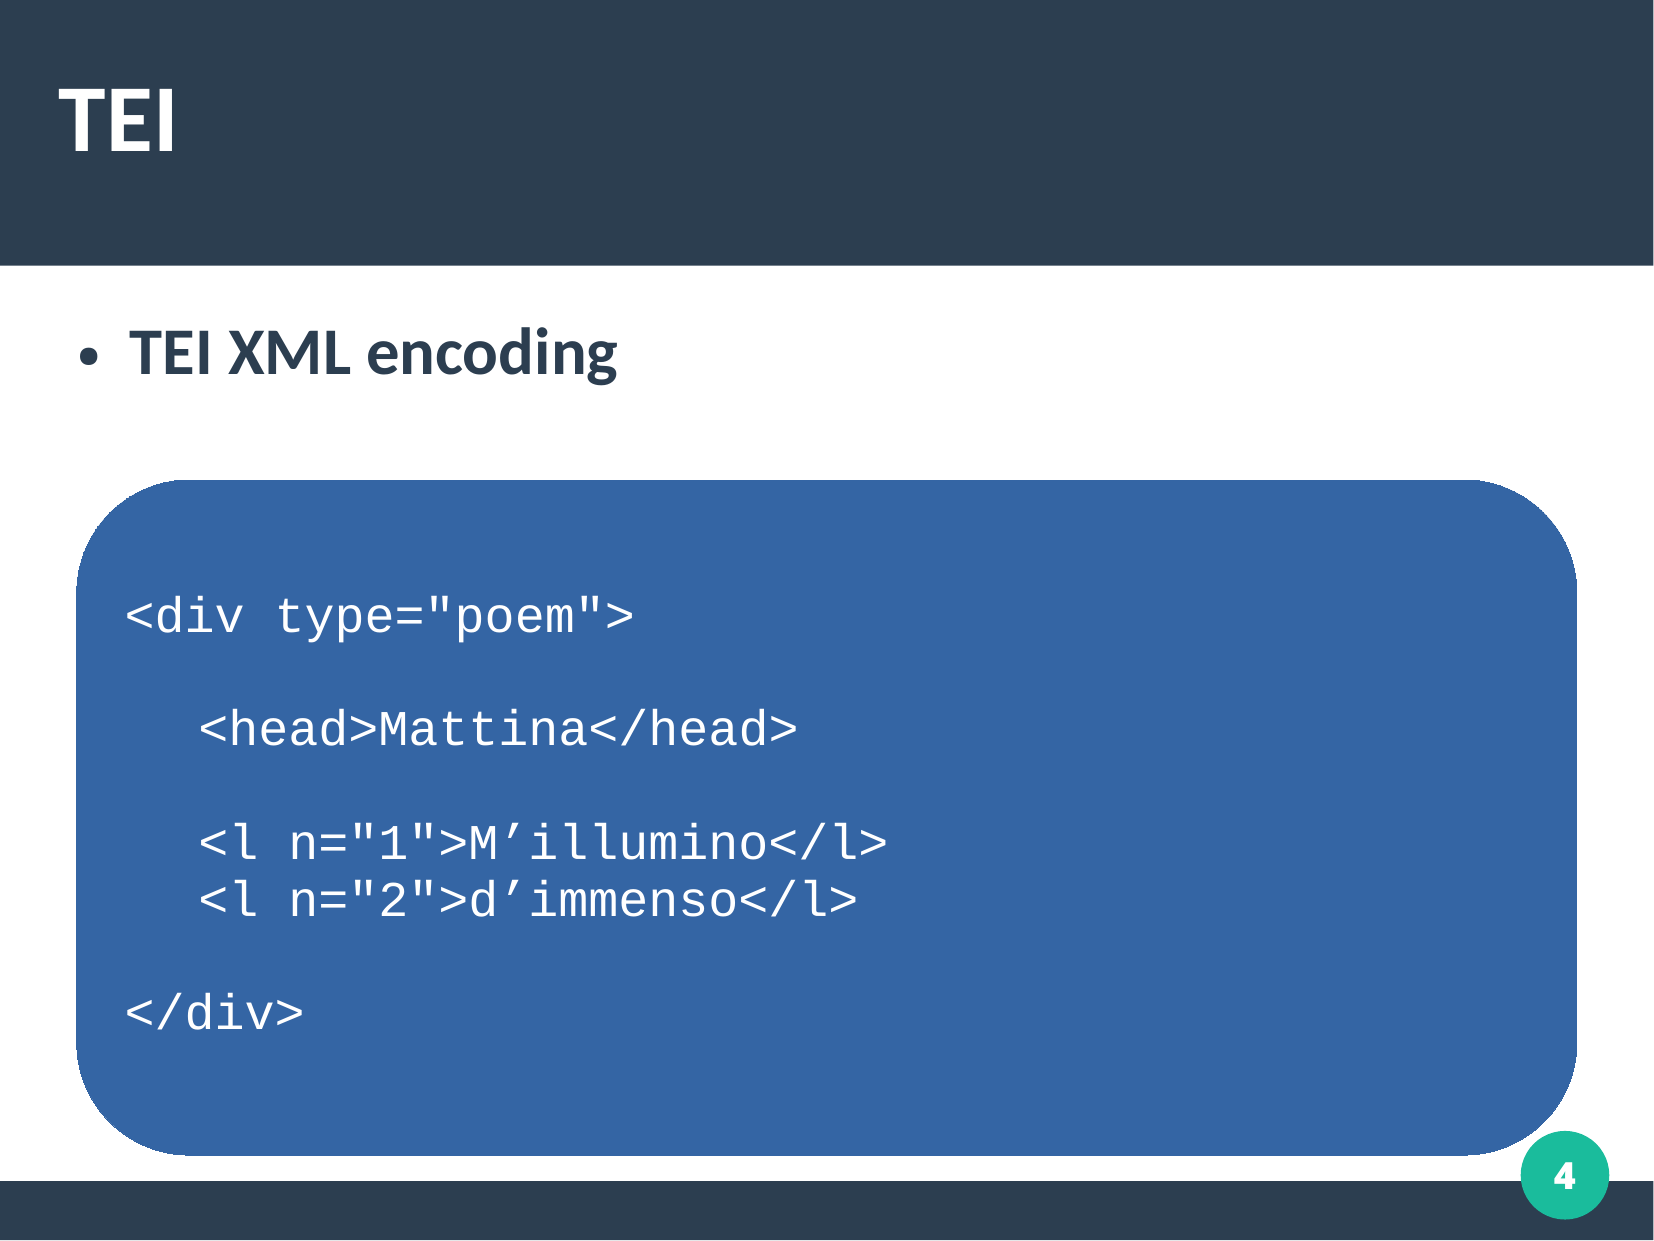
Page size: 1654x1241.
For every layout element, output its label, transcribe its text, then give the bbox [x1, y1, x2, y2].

text_box <div type="poem"> <head>Mattina</head> <l n="1">M’illumino</l> <l n="2">d’immenso</l> </div> [76, 480, 1577, 1156]
list TEI XML encoding [59, 324, 1577, 406]
title TEI [59, 49, 1595, 207]
